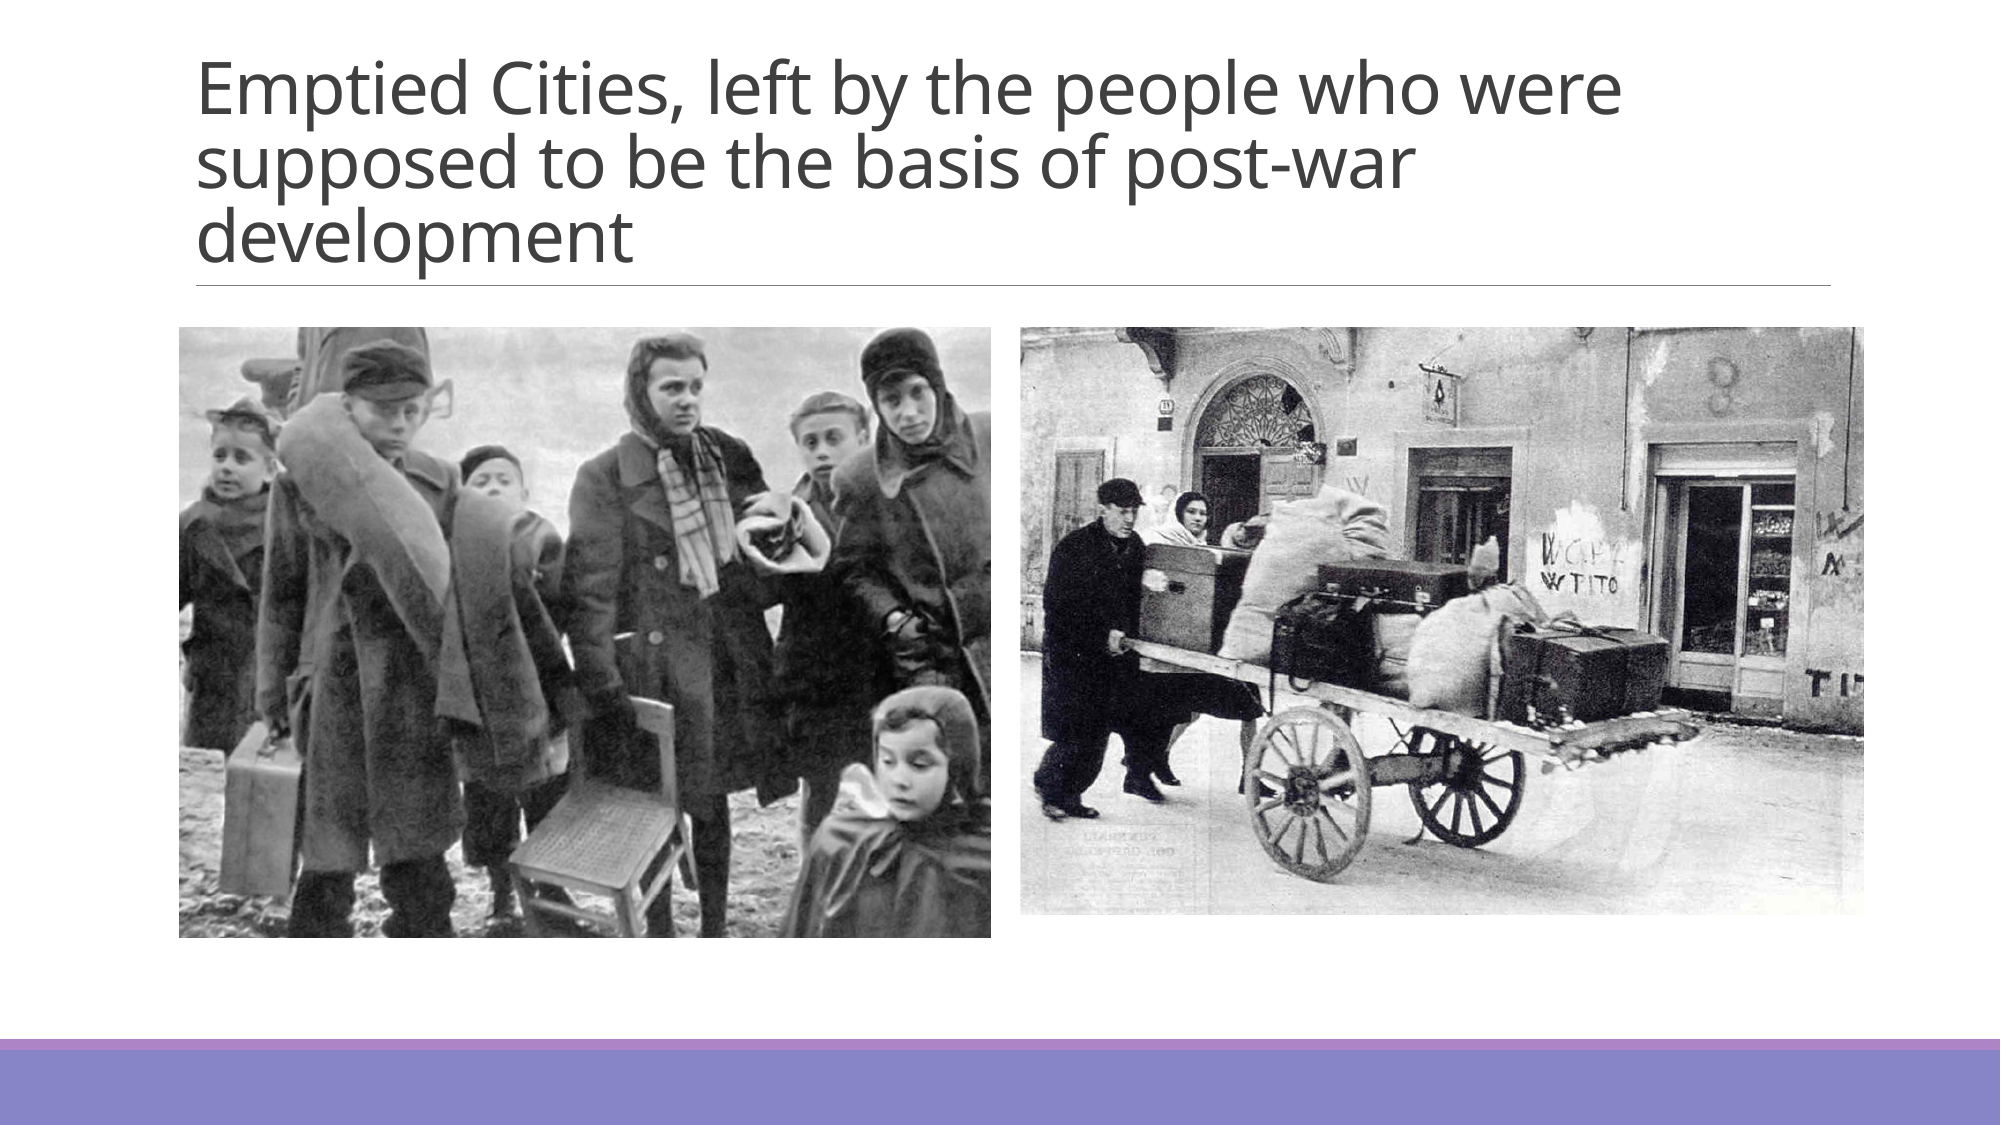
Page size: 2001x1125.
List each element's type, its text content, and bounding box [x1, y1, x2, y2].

title Emptied Cities, left by the people who were supposed to be the basis of post-war development [180, 47, 1831, 286]
picture [179, 327, 991, 938]
picture [1020, 327, 1864, 915]
